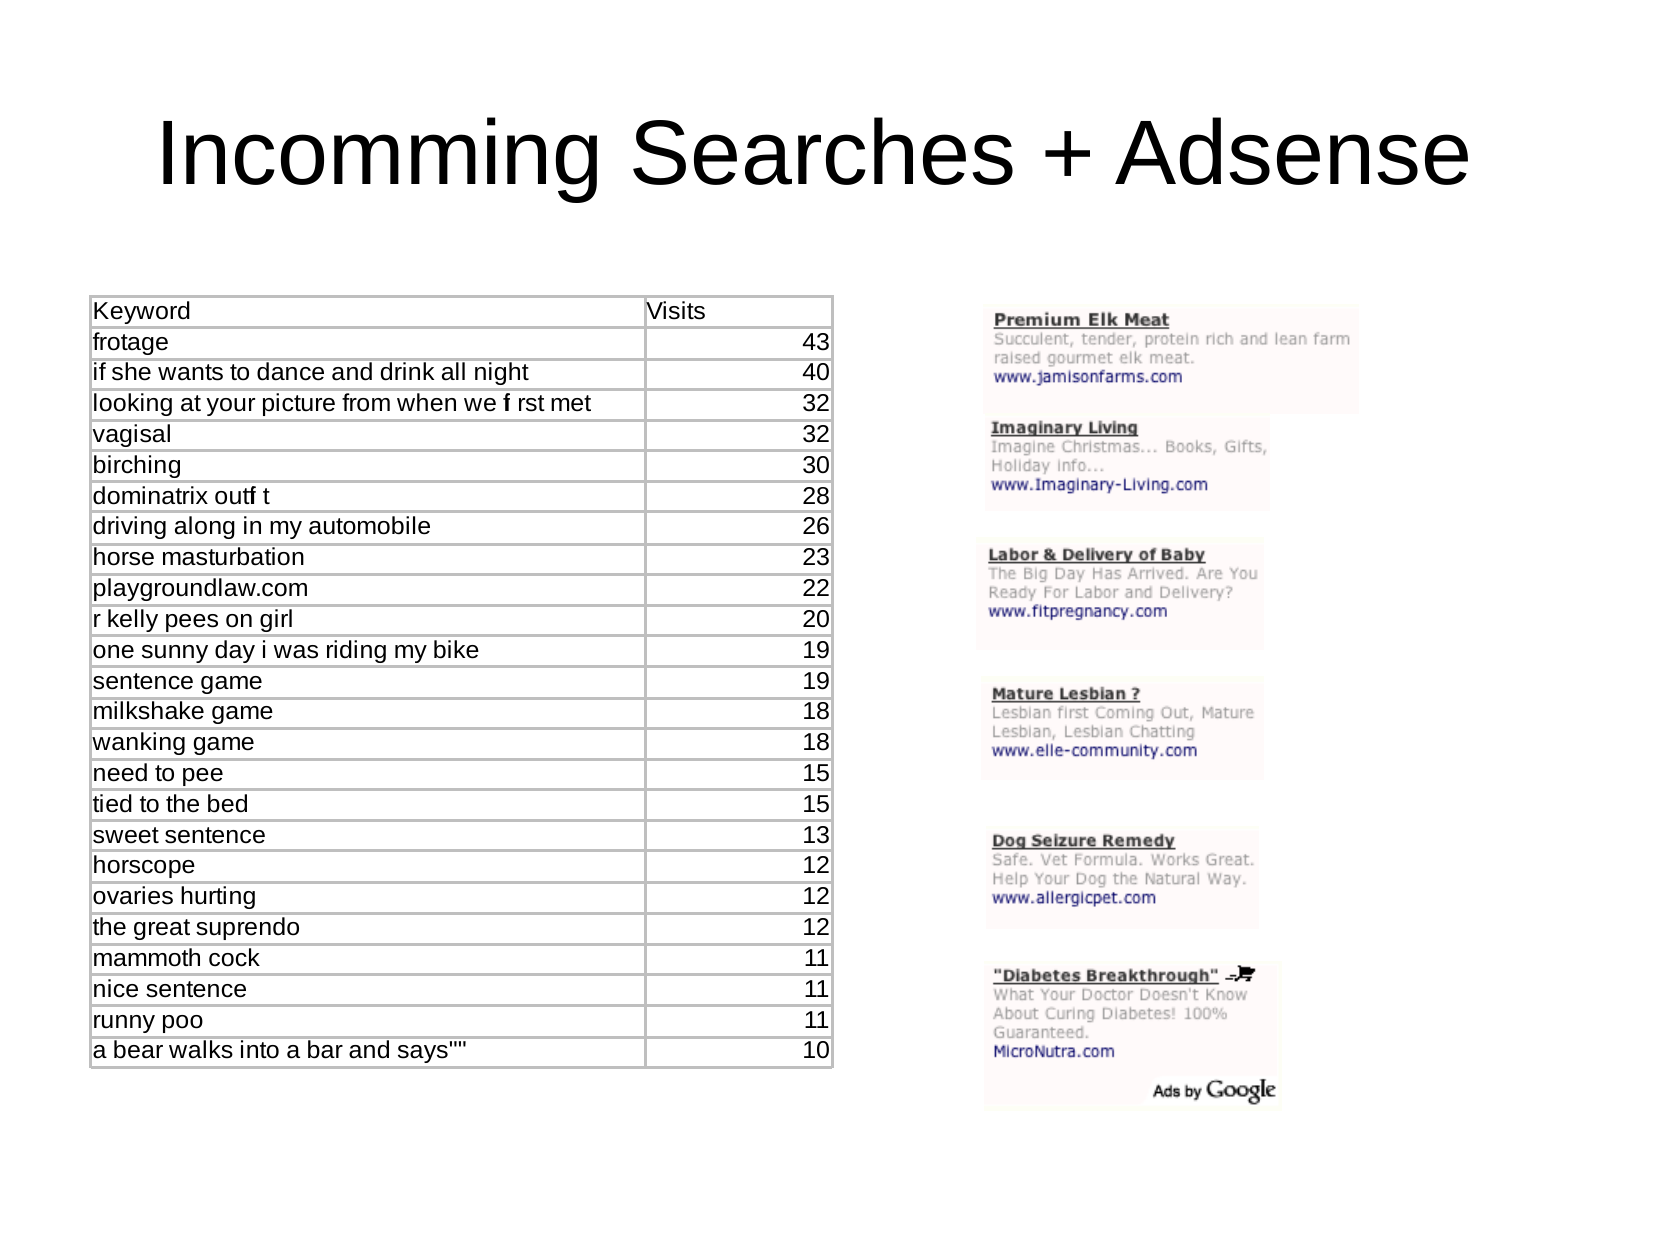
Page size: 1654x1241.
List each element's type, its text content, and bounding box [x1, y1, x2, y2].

picture [981, 676, 1264, 780]
picture [983, 304, 1359, 511]
chart [88, 265, 1500, 1070]
picture [986, 826, 1259, 929]
picture [984, 961, 1282, 1111]
title Incomming Searches + Adsense [82, 49, 1571, 257]
picture [976, 537, 1264, 650]
